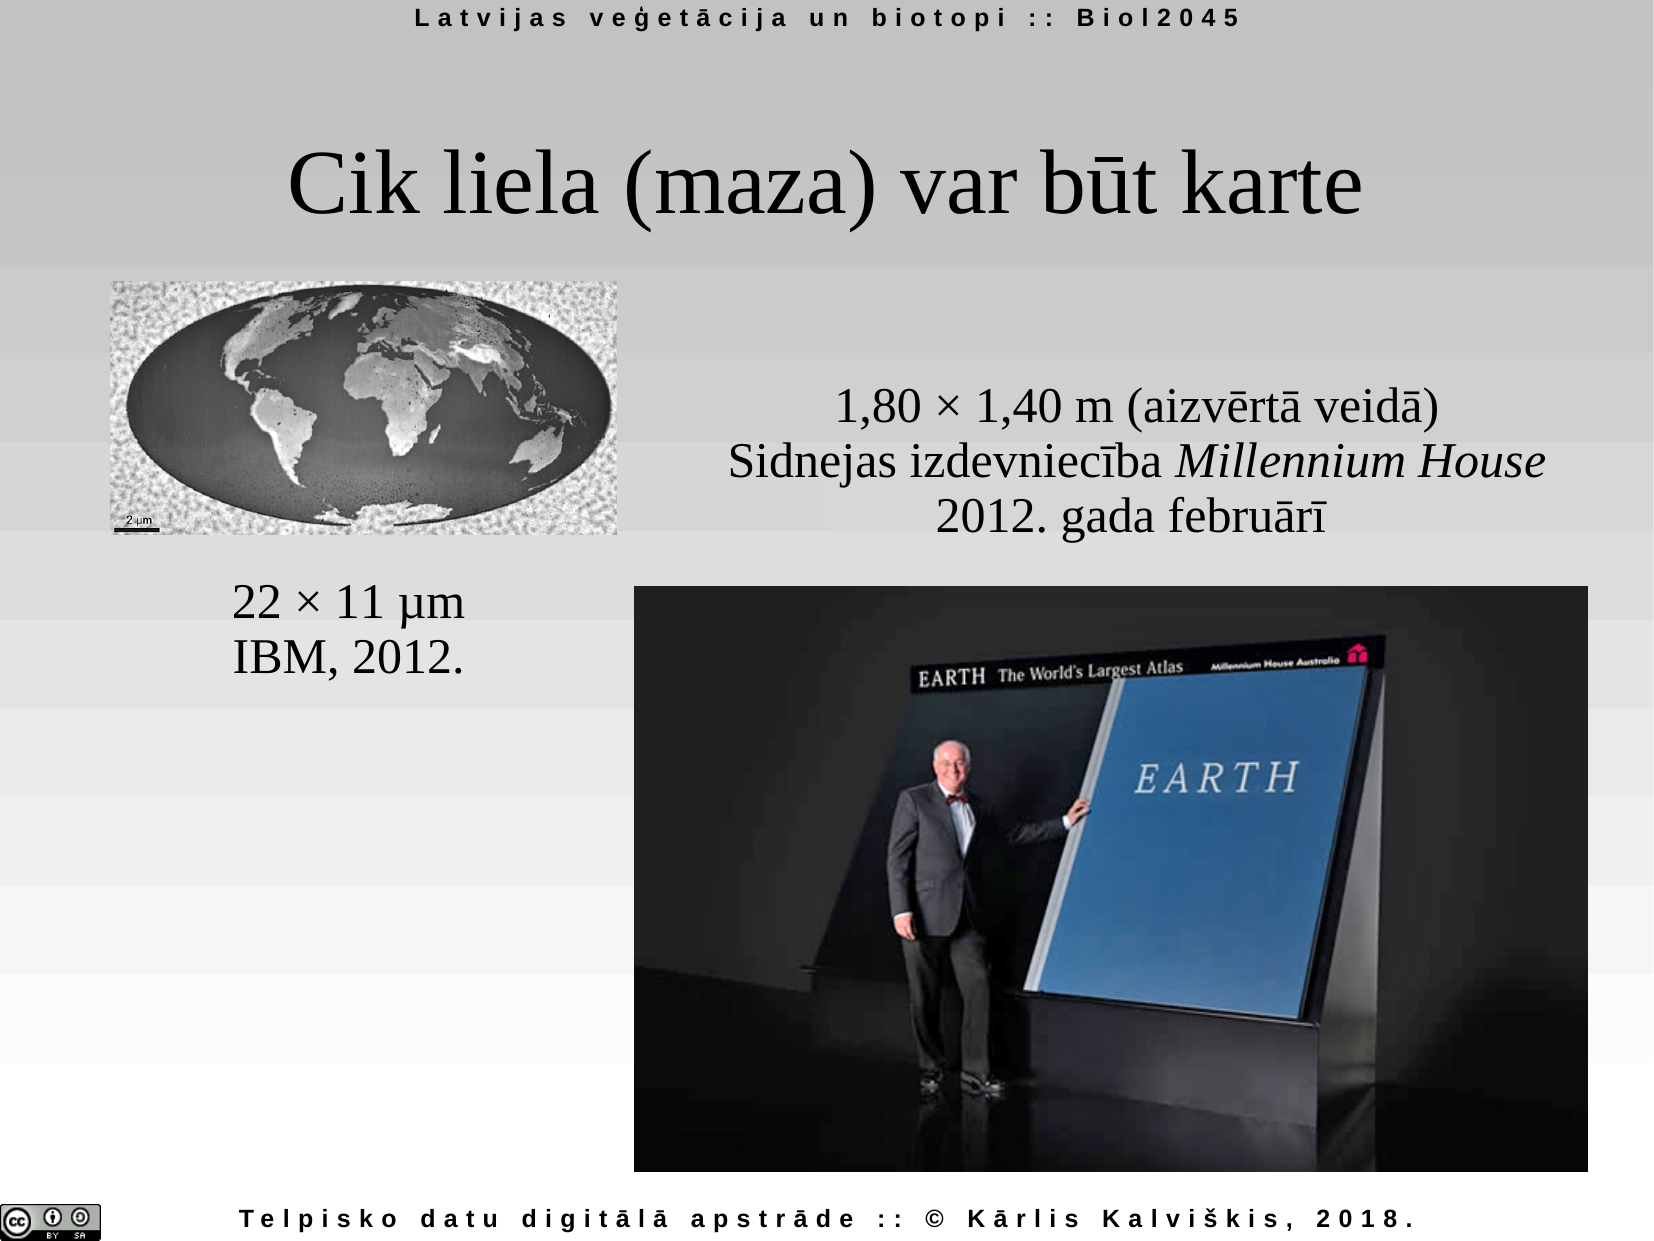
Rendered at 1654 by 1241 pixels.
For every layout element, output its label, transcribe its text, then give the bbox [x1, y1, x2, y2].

title Cik liela (maza) var būt karte [29, 49, 1625, 296]
text_box 1,80 × 1,40 m (aizvērtā veidā) Sidnejas izdevniecība Millennium House 2012. gada februārī [727, 377, 1547, 544]
text_box 22 × 11 µm IBM, 2012. [232, 573, 466, 685]
picture [0, 0, 1654, 1241]
